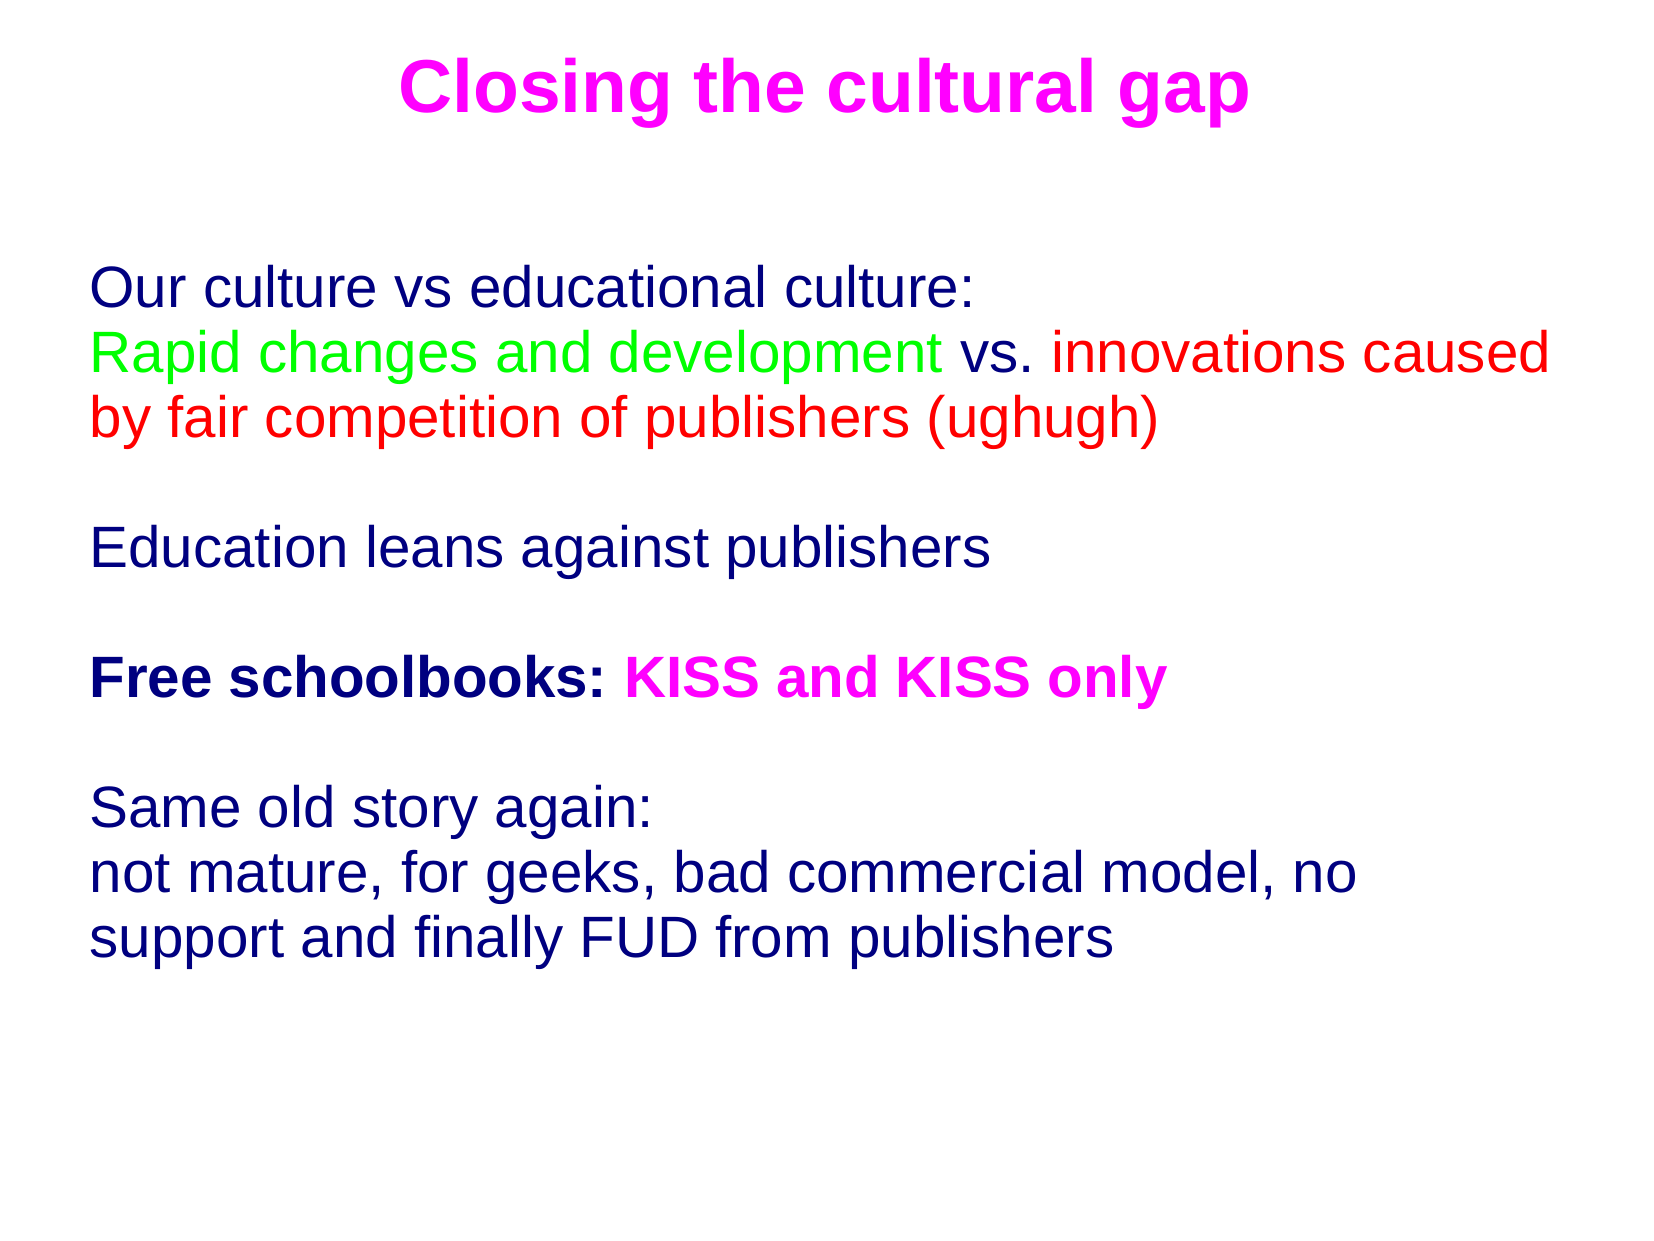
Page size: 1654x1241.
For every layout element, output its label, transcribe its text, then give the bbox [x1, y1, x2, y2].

text_box Closing the cultural gap Our culture vs educational culture: Rapid changes and development vs. innovations caused by fair competition of publishers (ughugh) Education leans against publishers Free schoolbooks: KISS and KISS only Same old story again: not mature, for geeks, bad commercial model, no support and finally FUD from publishers [75, 37, 1576, 1163]
